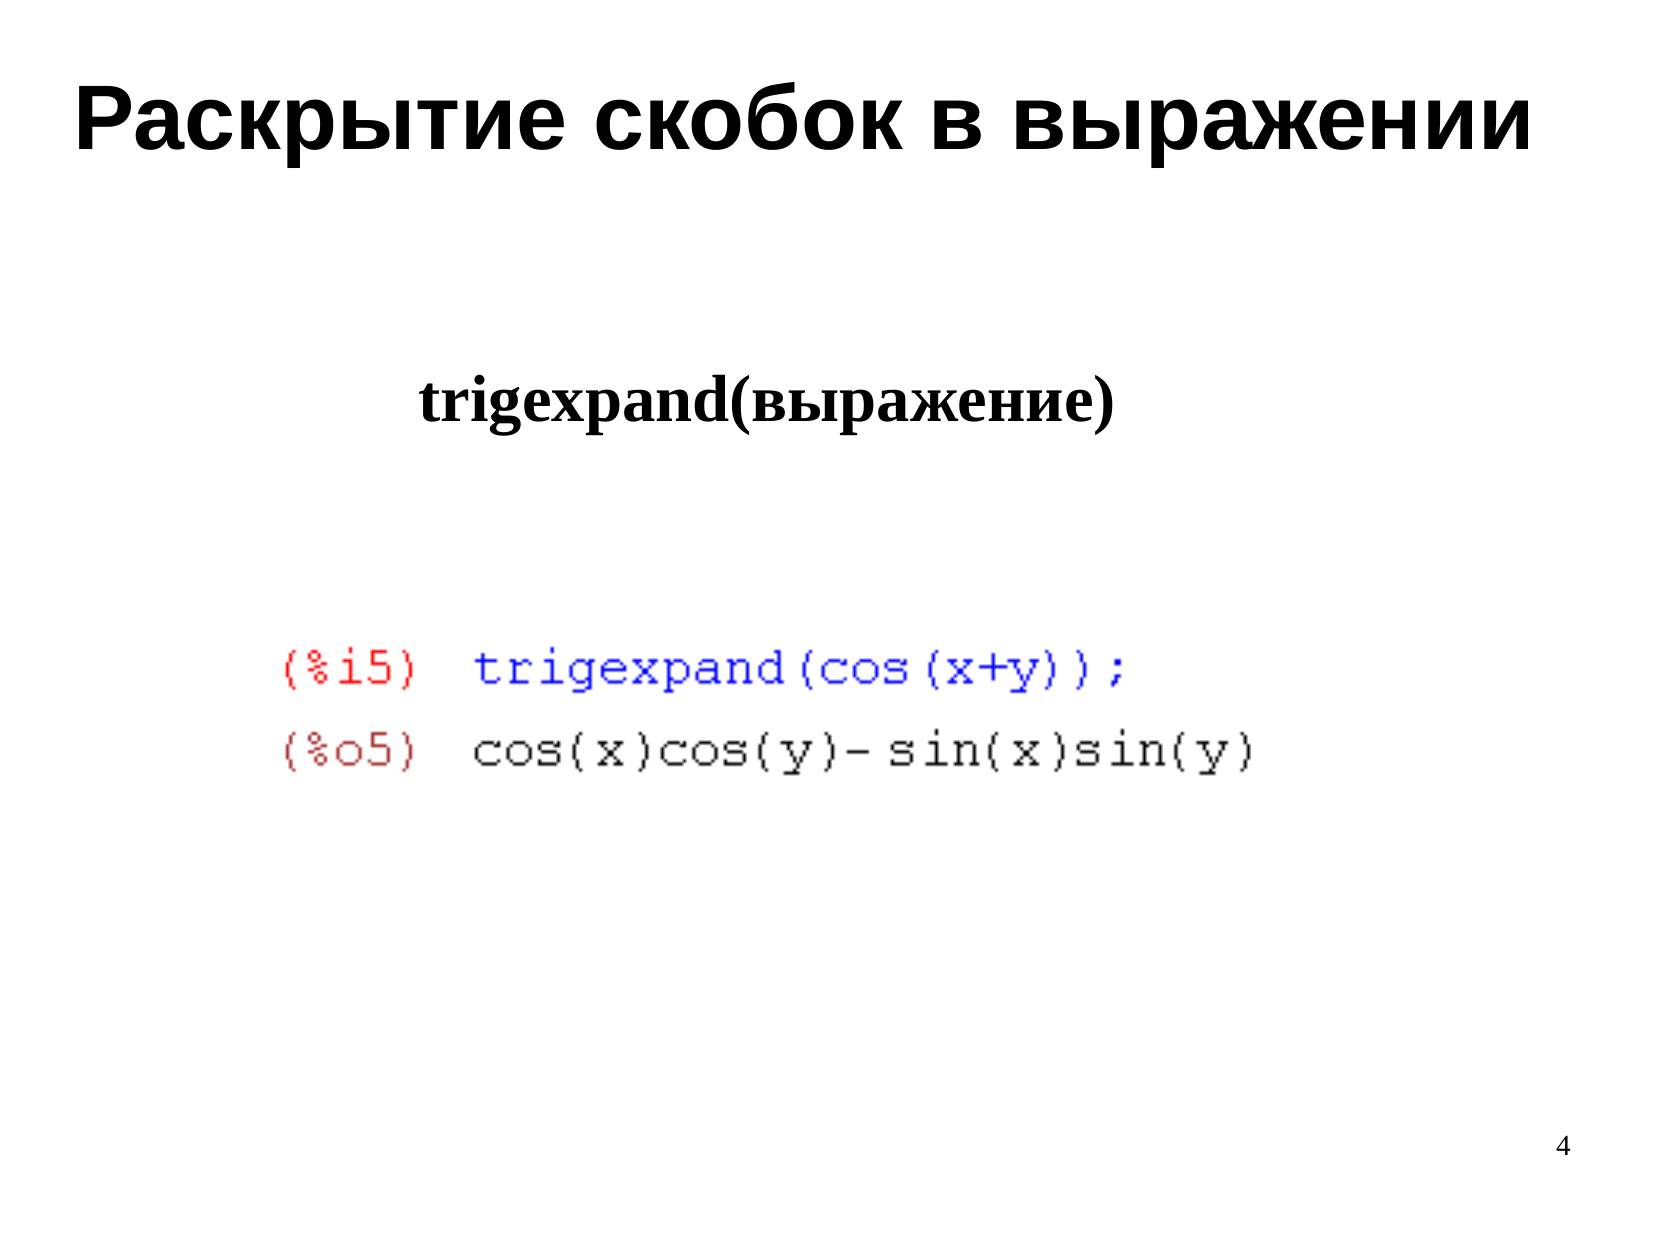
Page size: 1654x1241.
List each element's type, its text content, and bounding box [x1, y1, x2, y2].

text_box Раскрытие скобок в выражении [59, 59, 1654, 207]
picture [265, 560, 1270, 806]
text_box trigexpand(выражение) [354, 354, 1182, 443]
